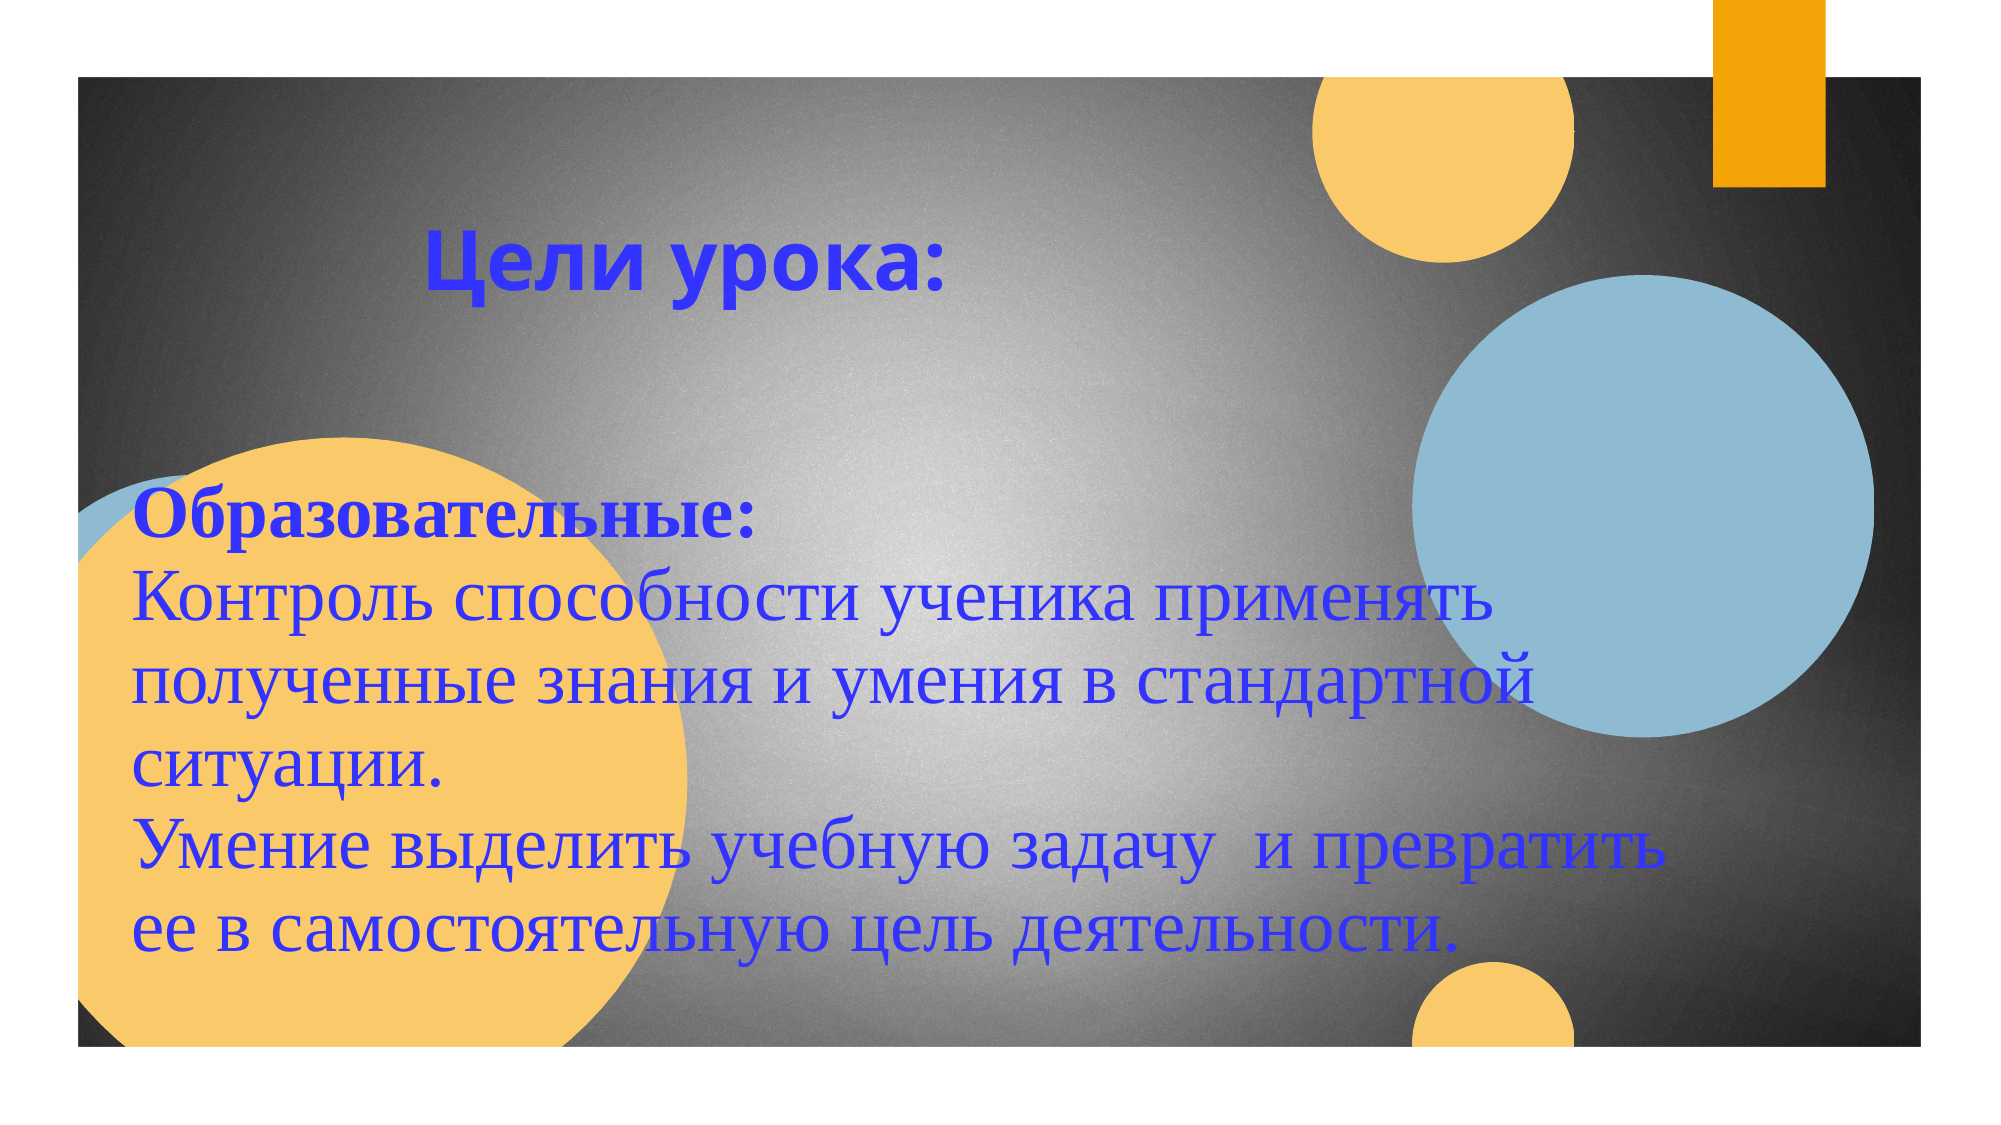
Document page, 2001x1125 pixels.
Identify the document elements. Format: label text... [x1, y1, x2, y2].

text_box Образовательные: Контроль способности ученика применять полученные знания и умения в стандартной ситуации. Умение выделить учебную задачу и превратить ее в самостоятельную цель деятельности. [131, 470, 1749, 1052]
picture [79, 78, 1920, 1046]
picture [79, 1002, 123, 1046]
title Цели урока: [421, 122, 1012, 395]
